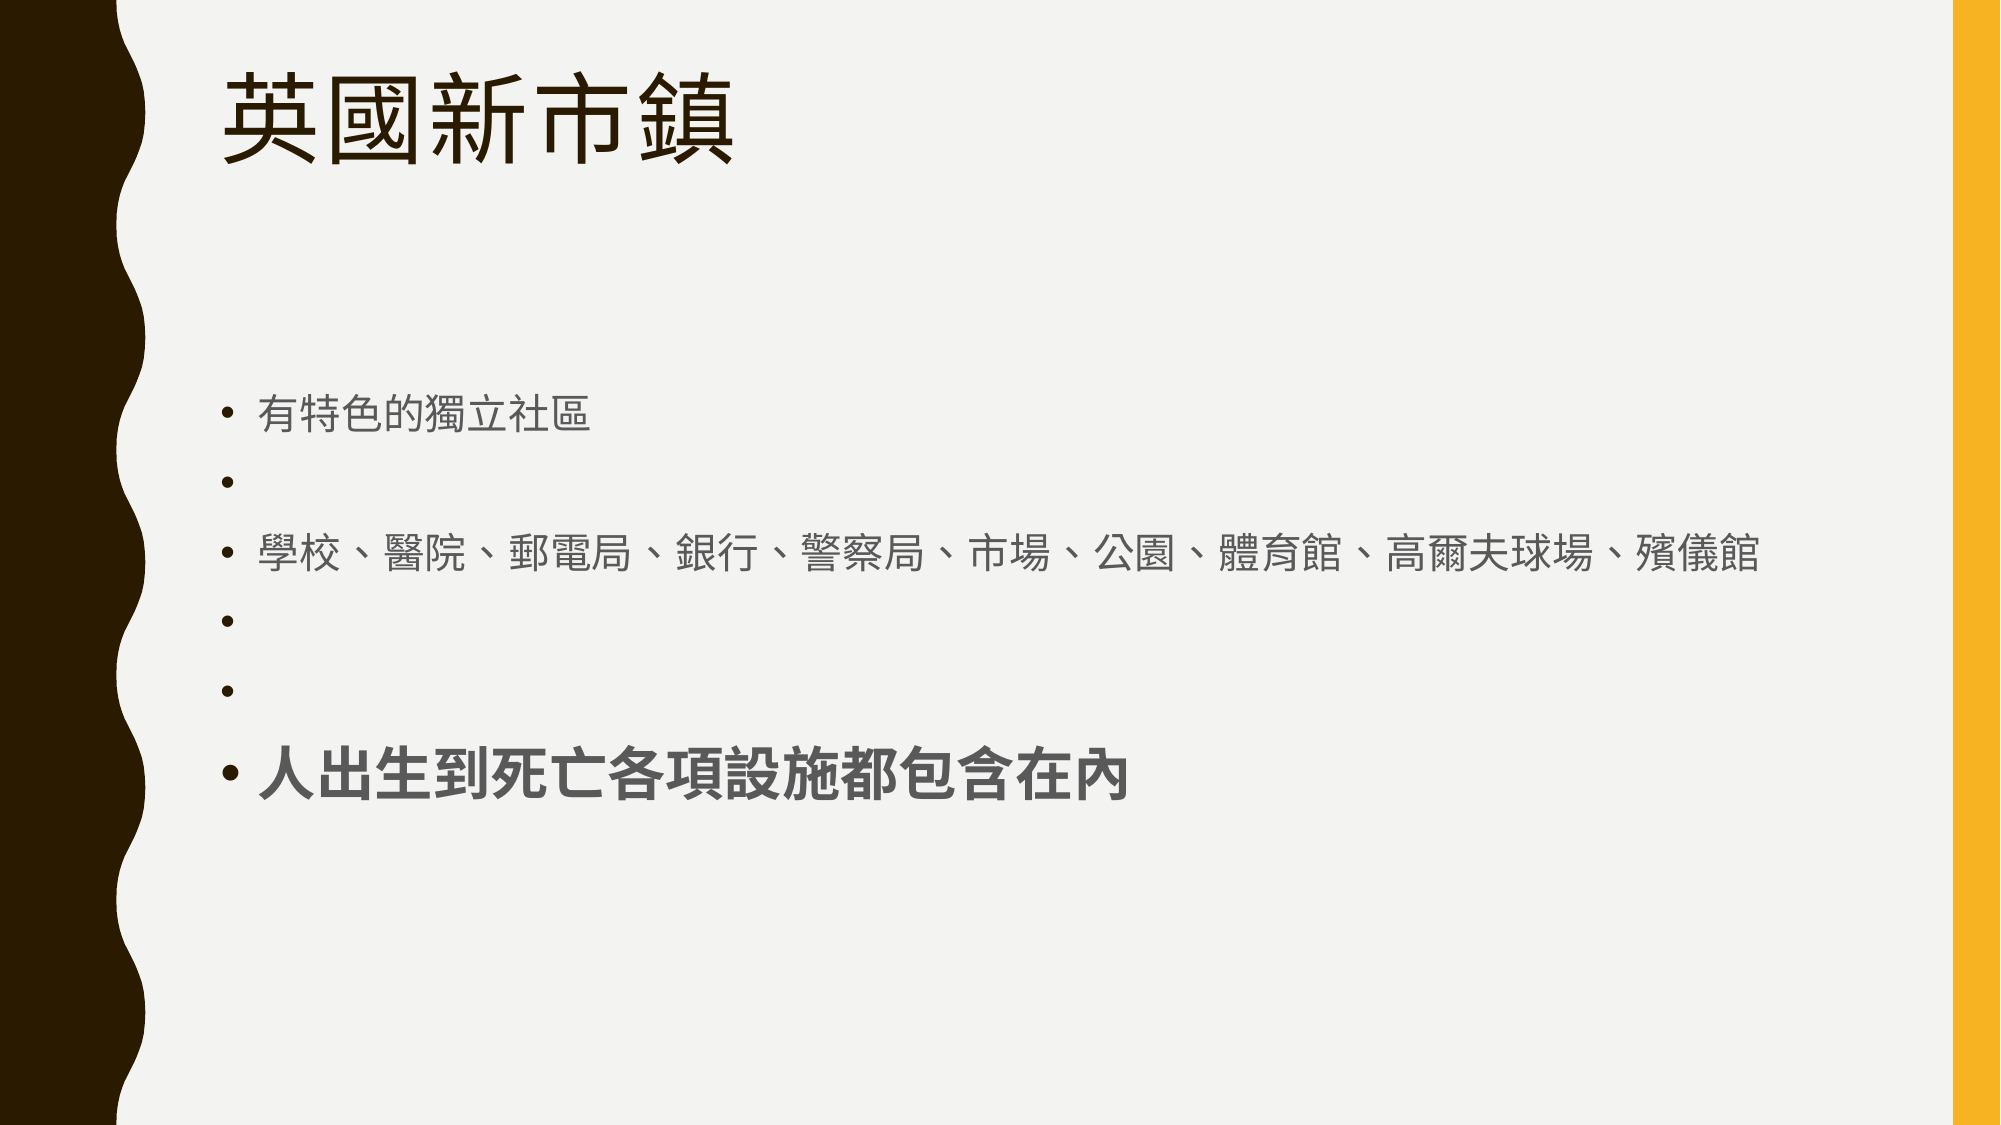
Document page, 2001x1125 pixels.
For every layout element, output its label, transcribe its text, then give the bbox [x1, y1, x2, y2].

title 英國新市鎮 [205, 62, 1876, 308]
list 有特色的獨立社區 學校、醫院、郵電局、銀行、警察局、市場、公園、體育館、高爾夫球場、殯儀館 人出生到死亡各項設施都包含在內 [205, 375, 1876, 965]
